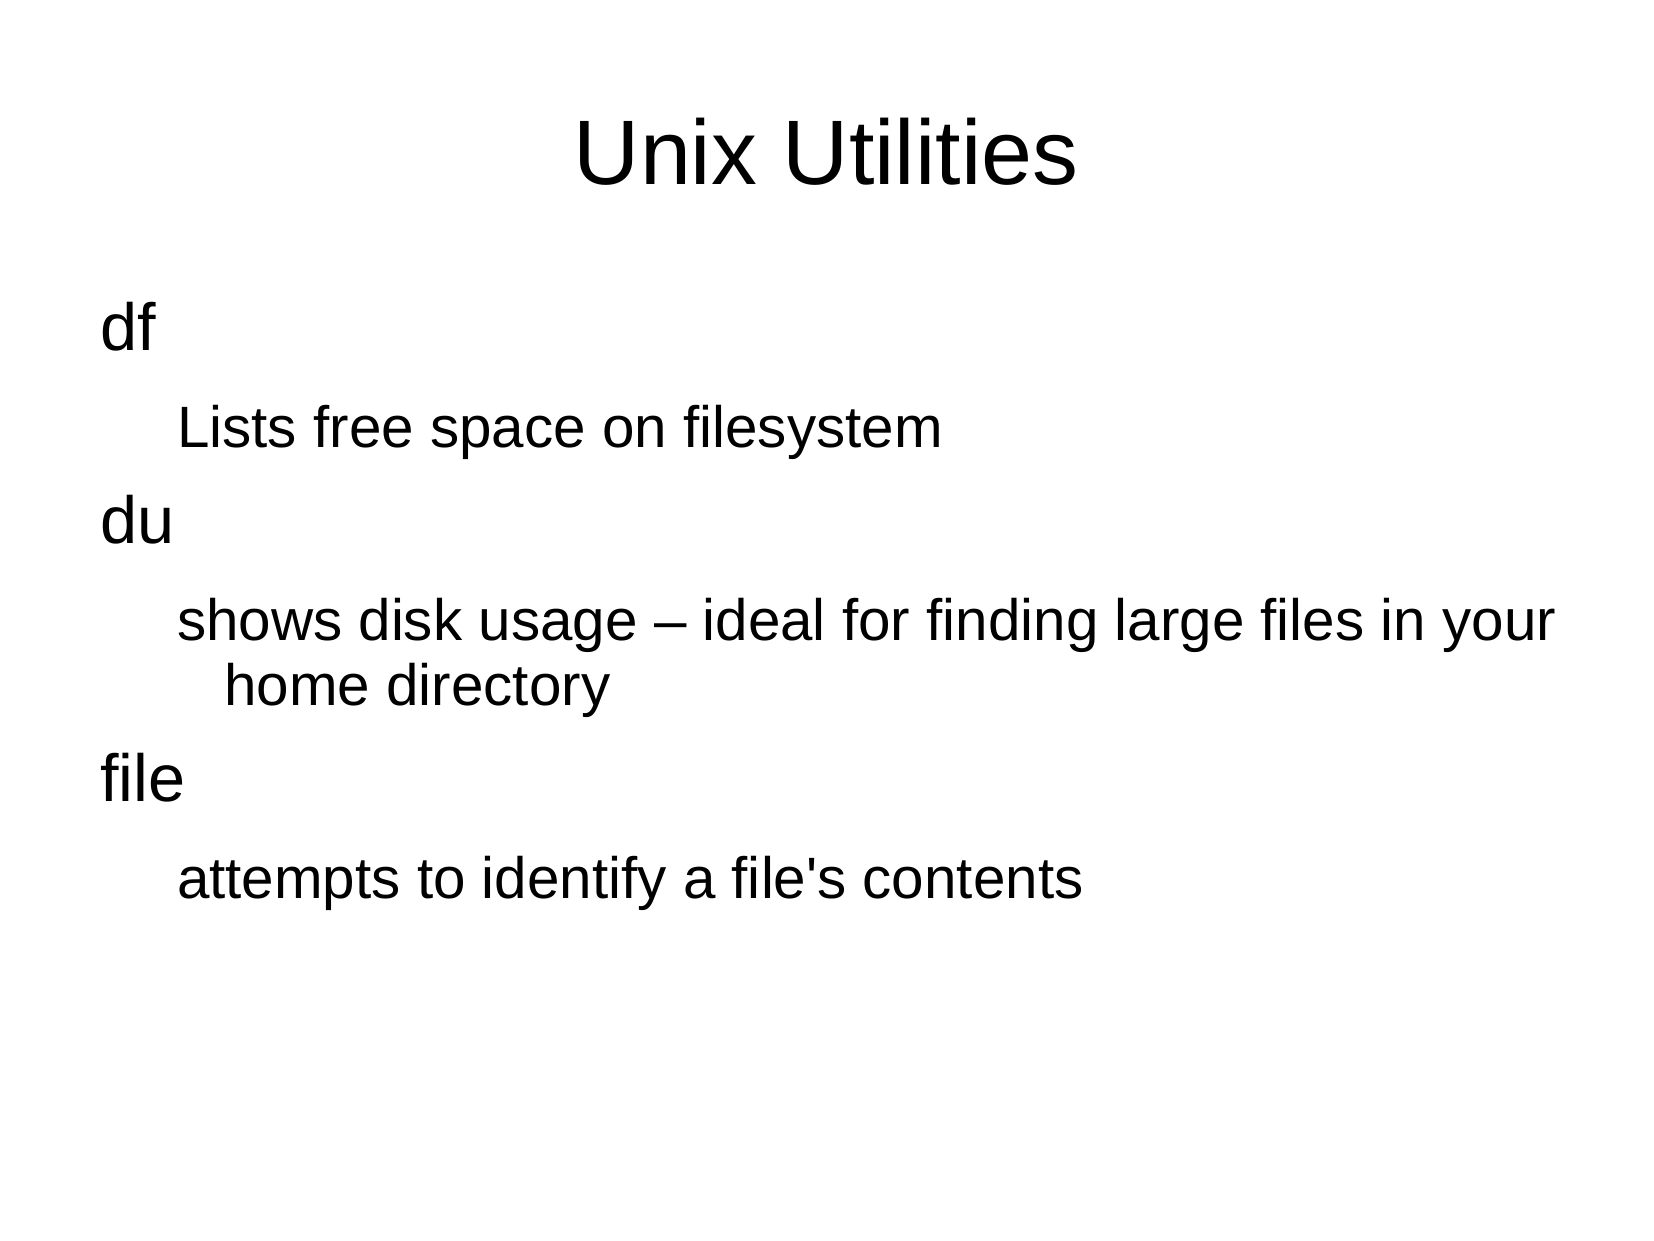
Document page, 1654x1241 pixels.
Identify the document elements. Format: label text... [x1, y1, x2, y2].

list df Lists free space on filesystem du shows disk usage – ideal for finding large files in your home directory file attempts to identify a file's contents [82, 290, 1571, 1109]
title Unix Utilities [82, 49, 1571, 257]
